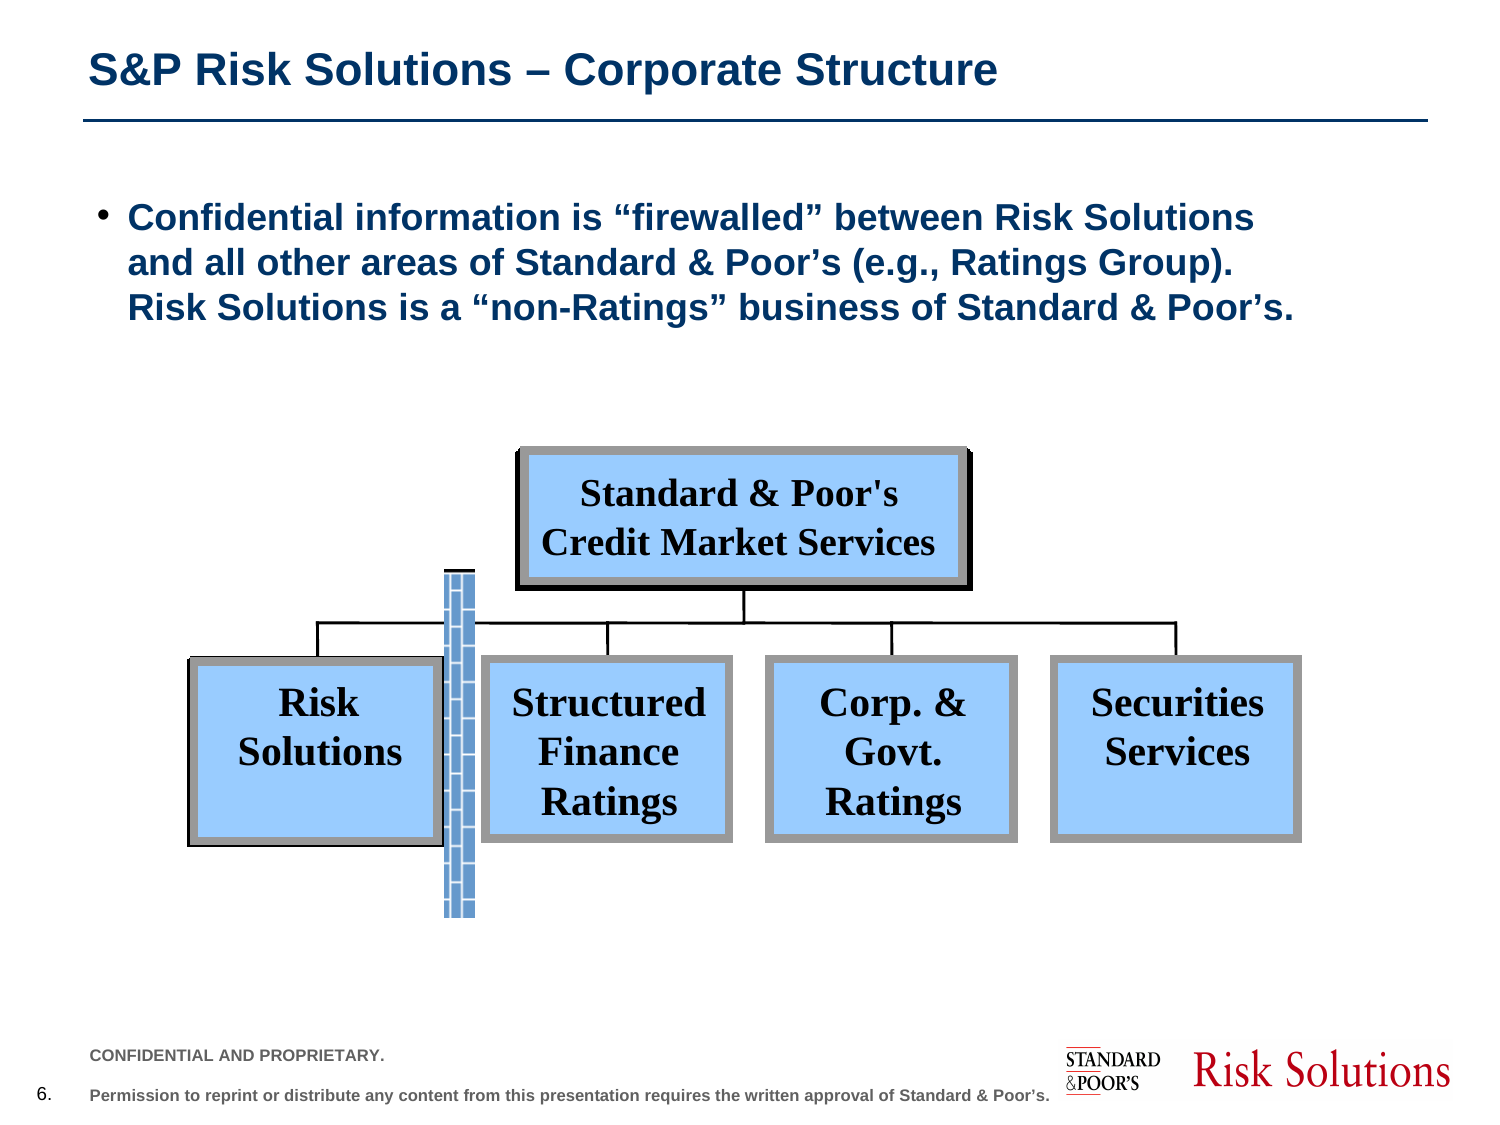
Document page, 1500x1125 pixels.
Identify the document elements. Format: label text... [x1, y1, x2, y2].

text_box Solutions [237, 724, 403, 775]
picture [1058, 1039, 1453, 1101]
text_box Services [1104, 724, 1251, 775]
text_box Govt. [843, 724, 943, 773]
text_box Standard & Poor's [579, 466, 899, 515]
text_box Ratings [540, 773, 679, 824]
title S&P Risk Solutions – Corporate Structure [73, 27, 1429, 103]
chart [444, 569, 475, 918]
text_box [490, 663, 725, 834]
text_box [529, 455, 958, 577]
text_box [198, 666, 433, 837]
text_box Securities [1090, 675, 1265, 726]
text_box Corp. & [819, 675, 969, 726]
text_box Ratings [825, 773, 963, 824]
text_box Credit Market Services [540, 515, 936, 564]
text_box Structured [511, 675, 707, 726]
text_box [1058, 663, 1293, 834]
text_box Risk [278, 675, 360, 724]
text_box [774, 663, 1009, 834]
list Confidential information is “firewalled” between Risk Solutions and all other areas of Standard & Poor’s (e.g., Ratings Group). Risk Solutions is a “non-Ratings” business of Standard & Poor’s. [82, 107, 1325, 345]
text_box Finance [537, 724, 680, 775]
